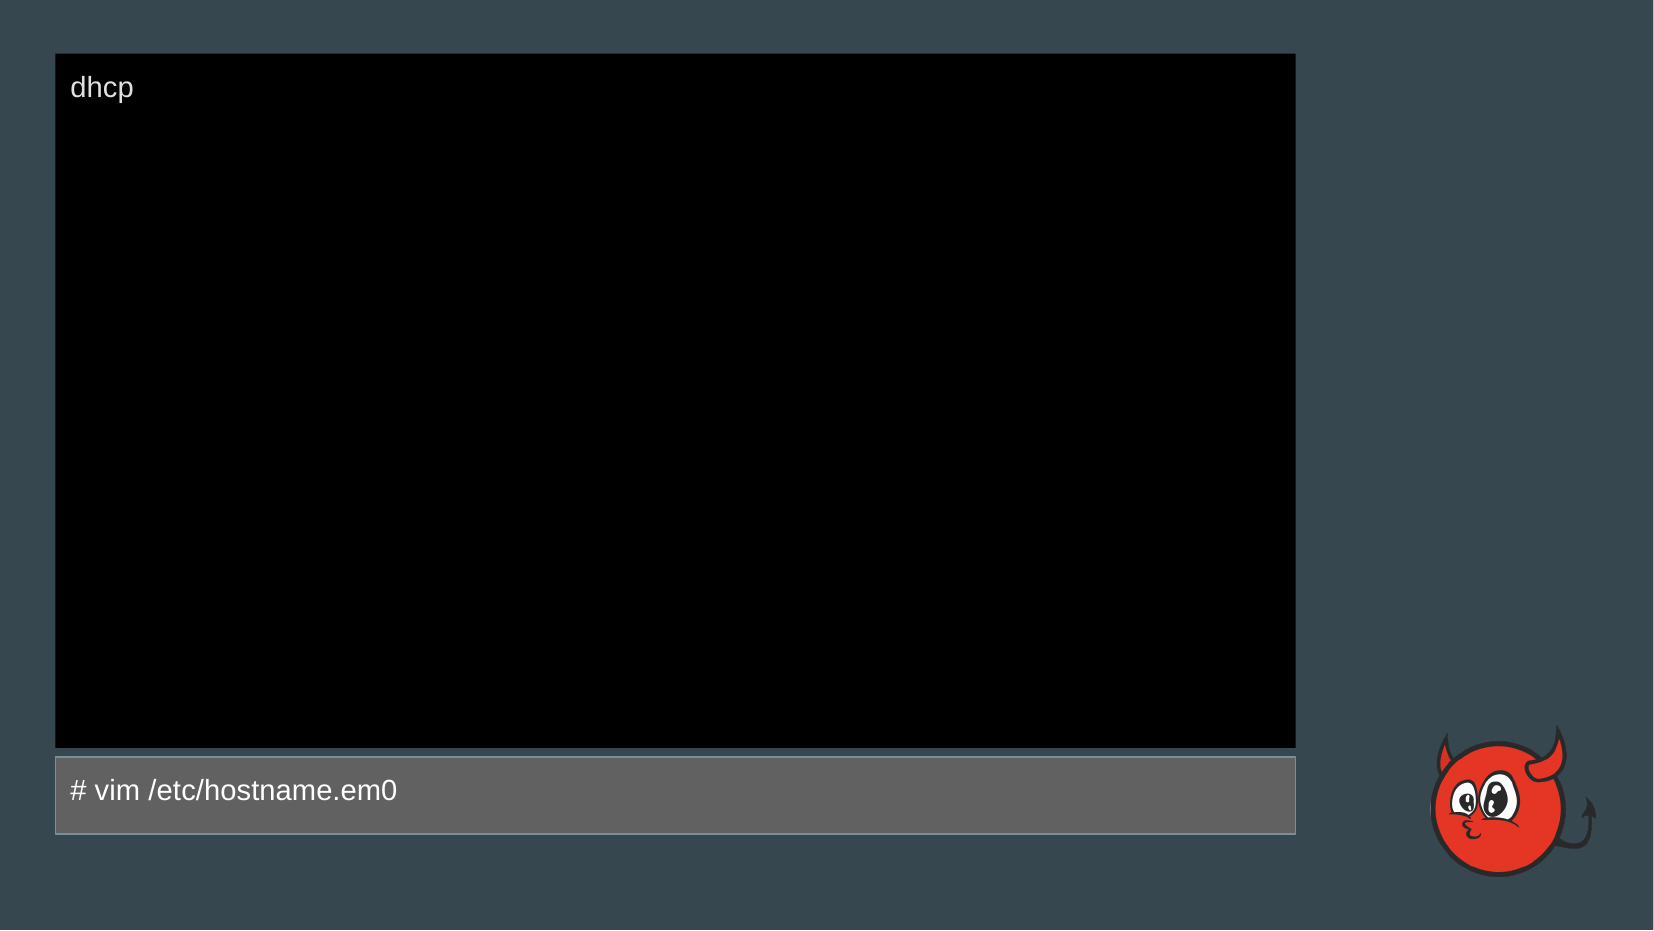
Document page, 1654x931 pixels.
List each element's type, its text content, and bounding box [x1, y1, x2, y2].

picture [1427, 717, 1598, 888]
text_box # vim /etc/hostname.em0 [55, 756, 1296, 834]
text_box dhcp [55, 53, 1296, 748]
